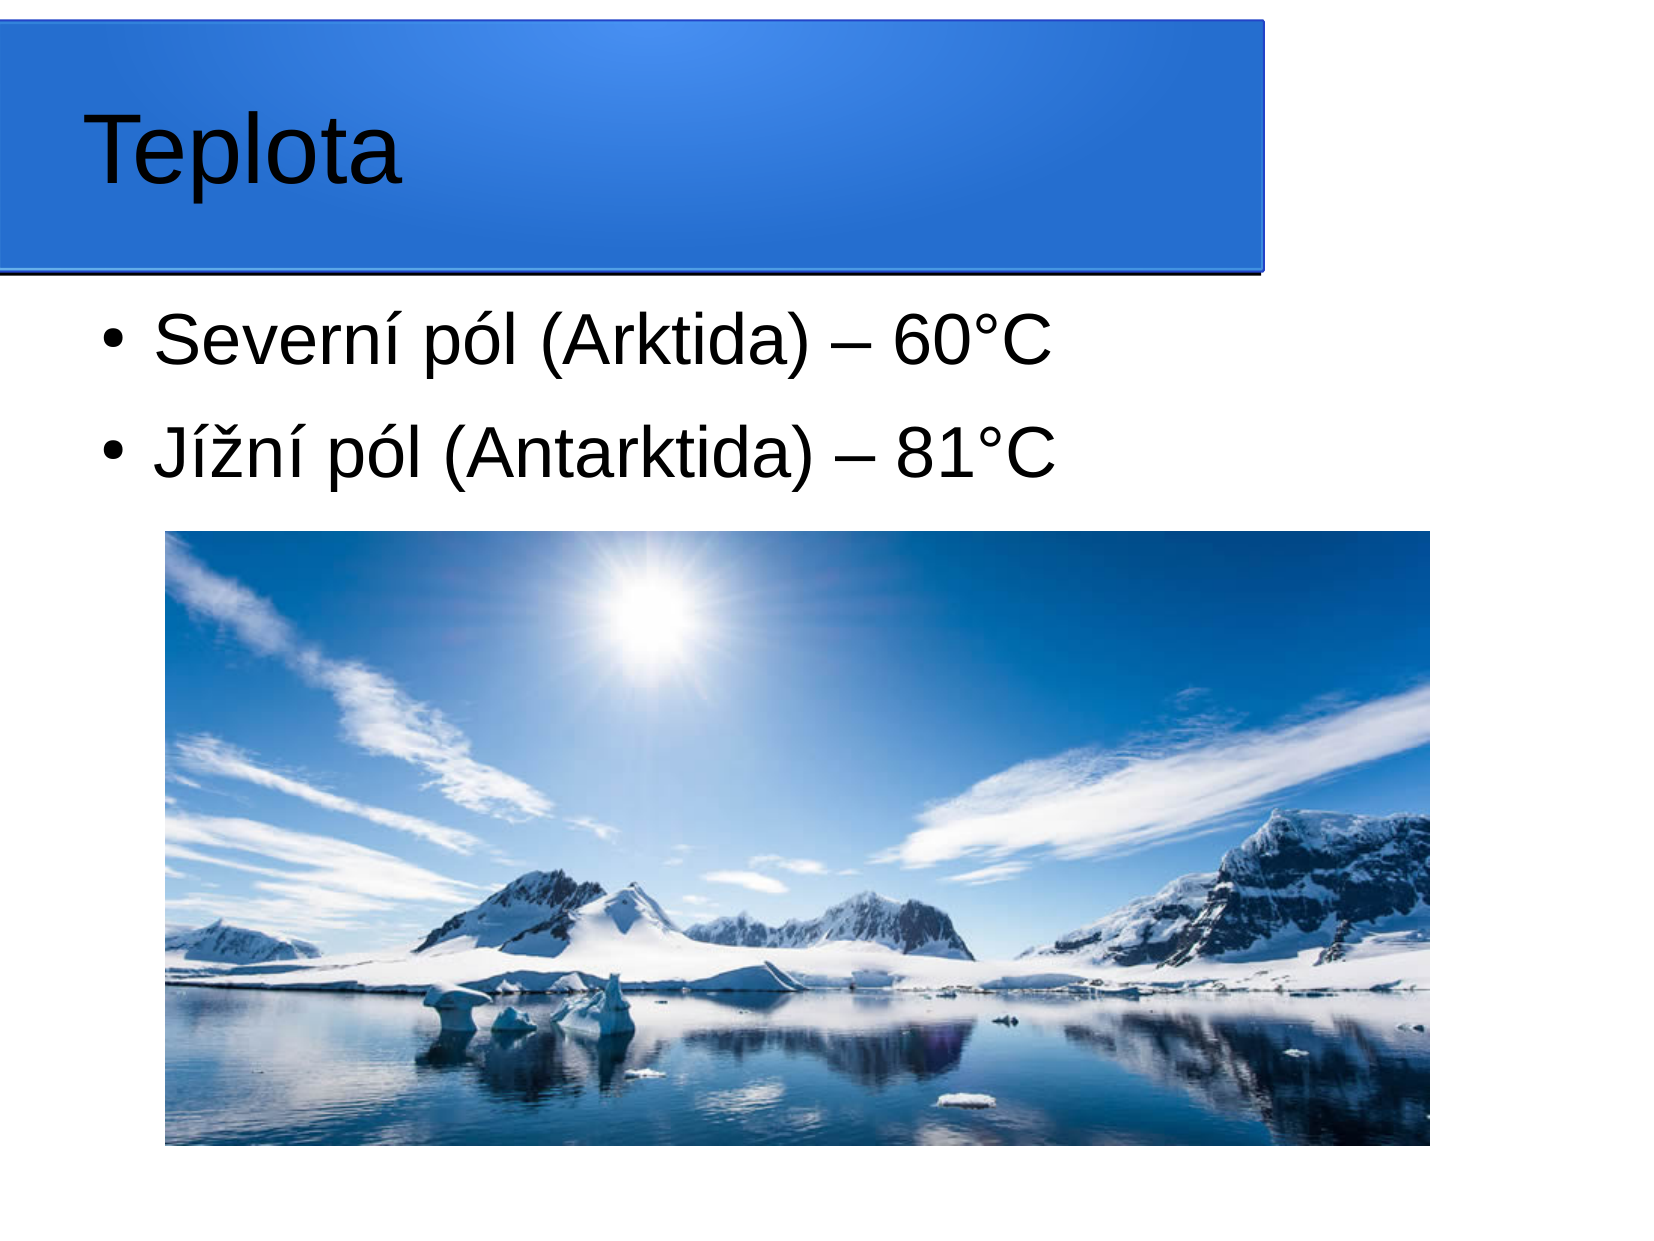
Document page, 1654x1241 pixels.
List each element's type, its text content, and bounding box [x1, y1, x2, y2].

picture [165, 531, 1430, 1146]
list Severní pól (Arktida) – 60°C Jížní pól (Antarktida) – 81°C [82, 299, 1571, 1019]
title Teplota [82, 47, 1235, 252]
